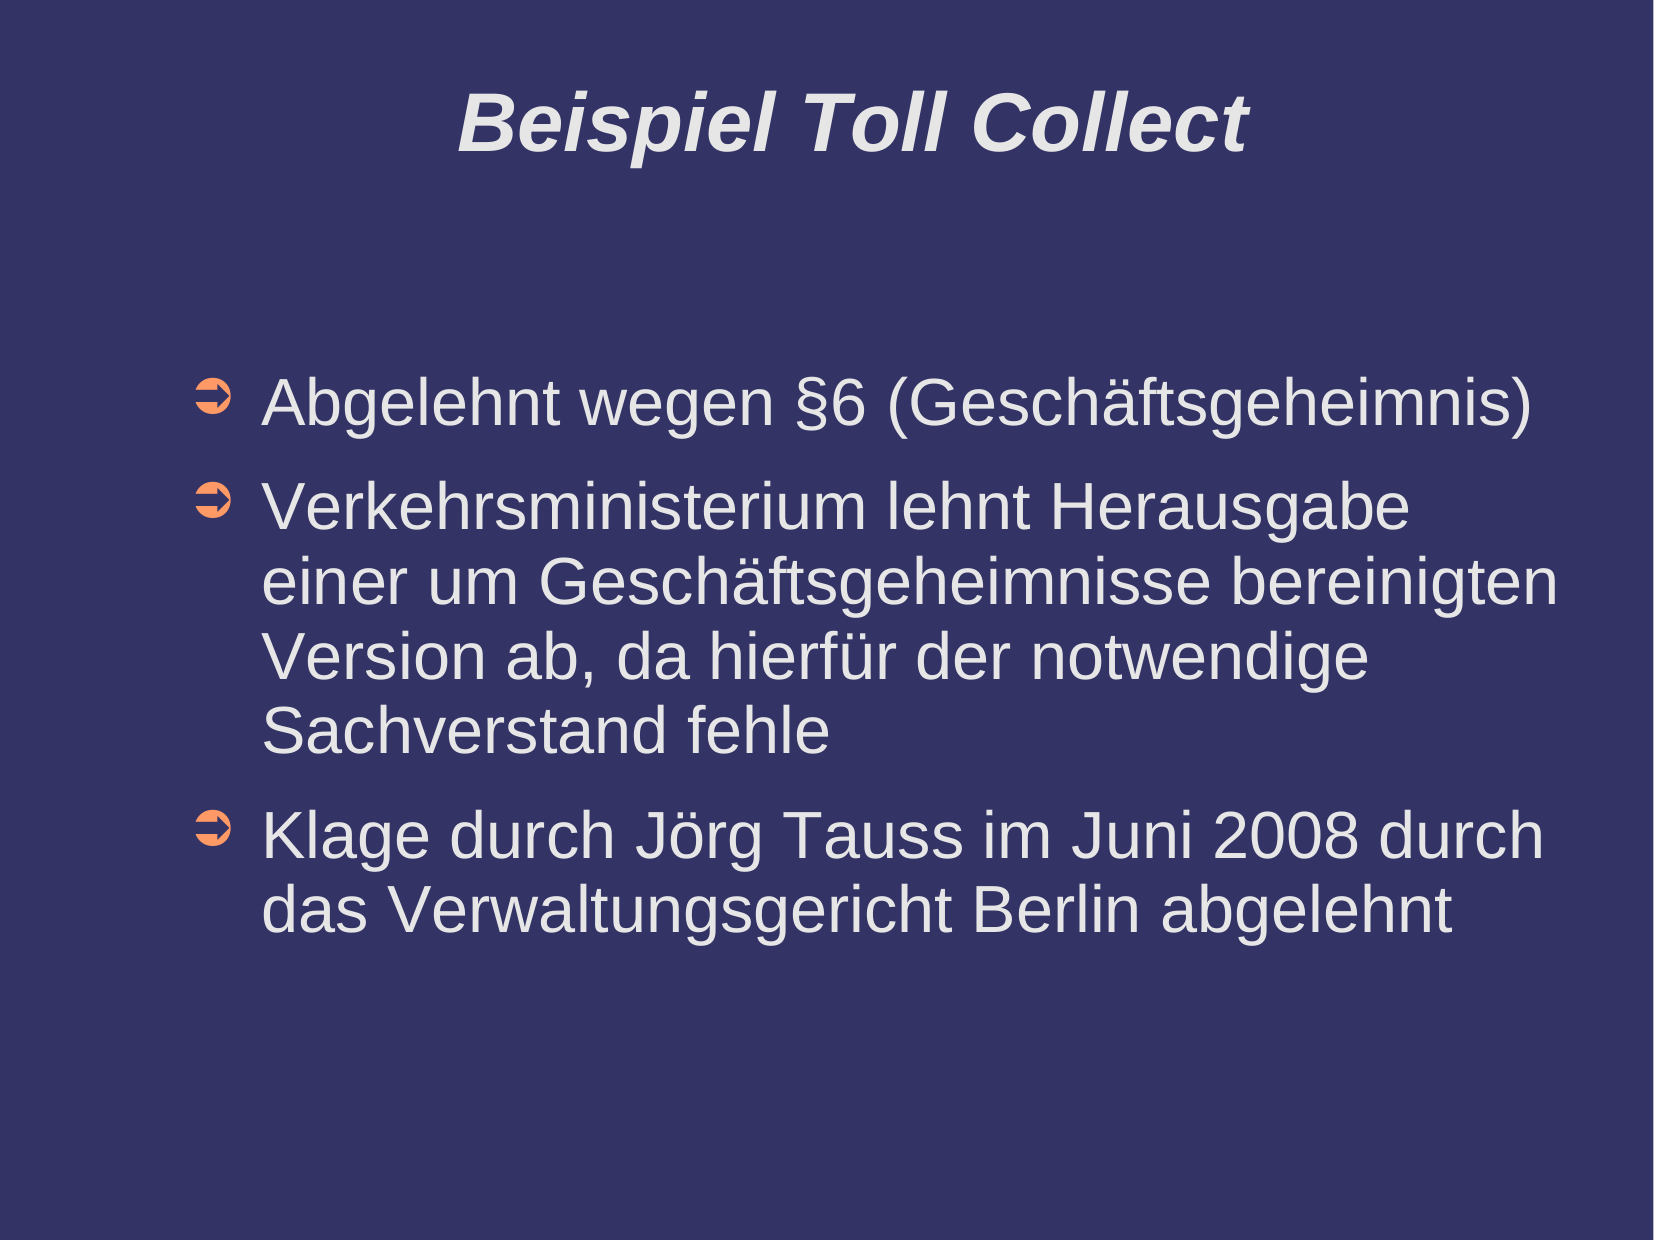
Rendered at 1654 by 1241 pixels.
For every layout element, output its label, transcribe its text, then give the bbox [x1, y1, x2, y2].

title Beispiel Toll Collect [117, 19, 1530, 227]
list Abgelehnt wegen §6 (Geschäftsgeheimnis) Verkehrsministerium lehnt Herausgabe einer um Geschäftsgeheimnisse bereinigten Version ab, da hierfür der notwendige Sachverstand fehle Klage durch Jörg Tauss im Juni 2008 durch das Verwaltungsgericht Berlin abgelehnt [178, 364, 1570, 1147]
